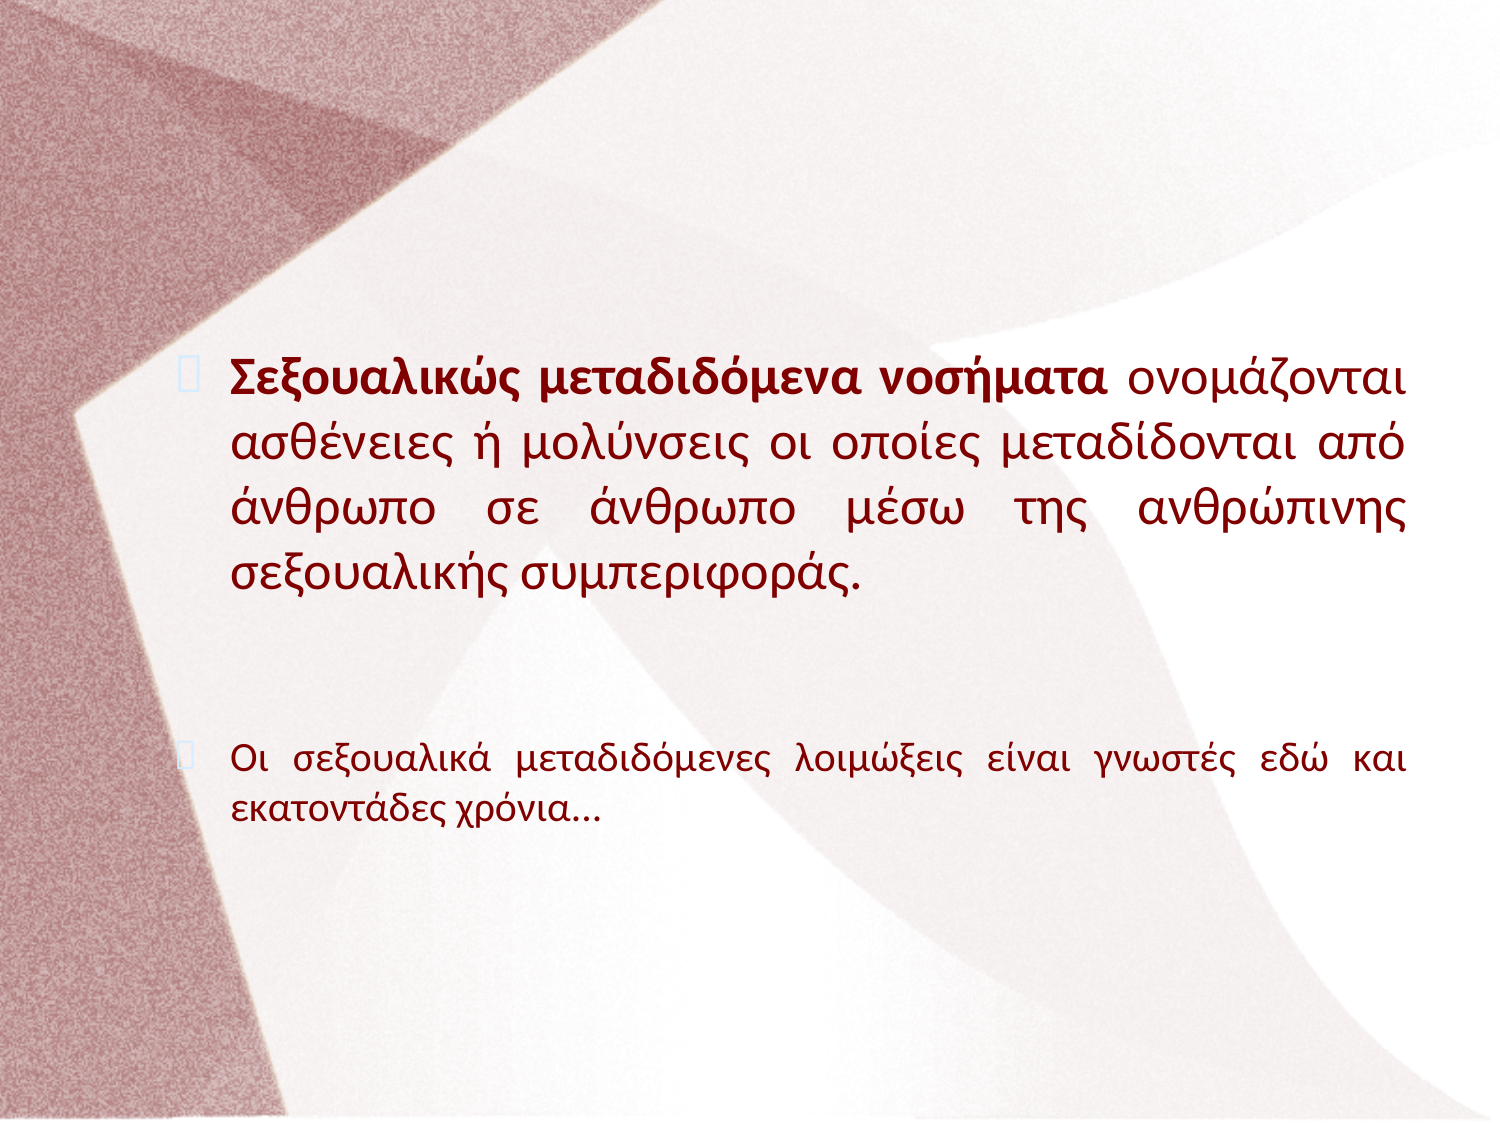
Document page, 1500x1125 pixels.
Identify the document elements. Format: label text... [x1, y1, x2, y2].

list Σεξουαλικώς μεταδιδόμενα νοσήματα ονομάζονται ασθένειες ή μολύνσεις οι οποίες μεταδίδονται από άνθρωπο σε άνθρωπο μέσω της ανθρώπινης σεξουαλικής συμπεριφοράς. Οι σεξουαλικά μεταδιδόμενες λοιμώξεις είναι γνωστές εδώ και εκατοντάδες χρόνια... [147, 0, 1423, 975]
picture [0, 0, 1500, 1125]
